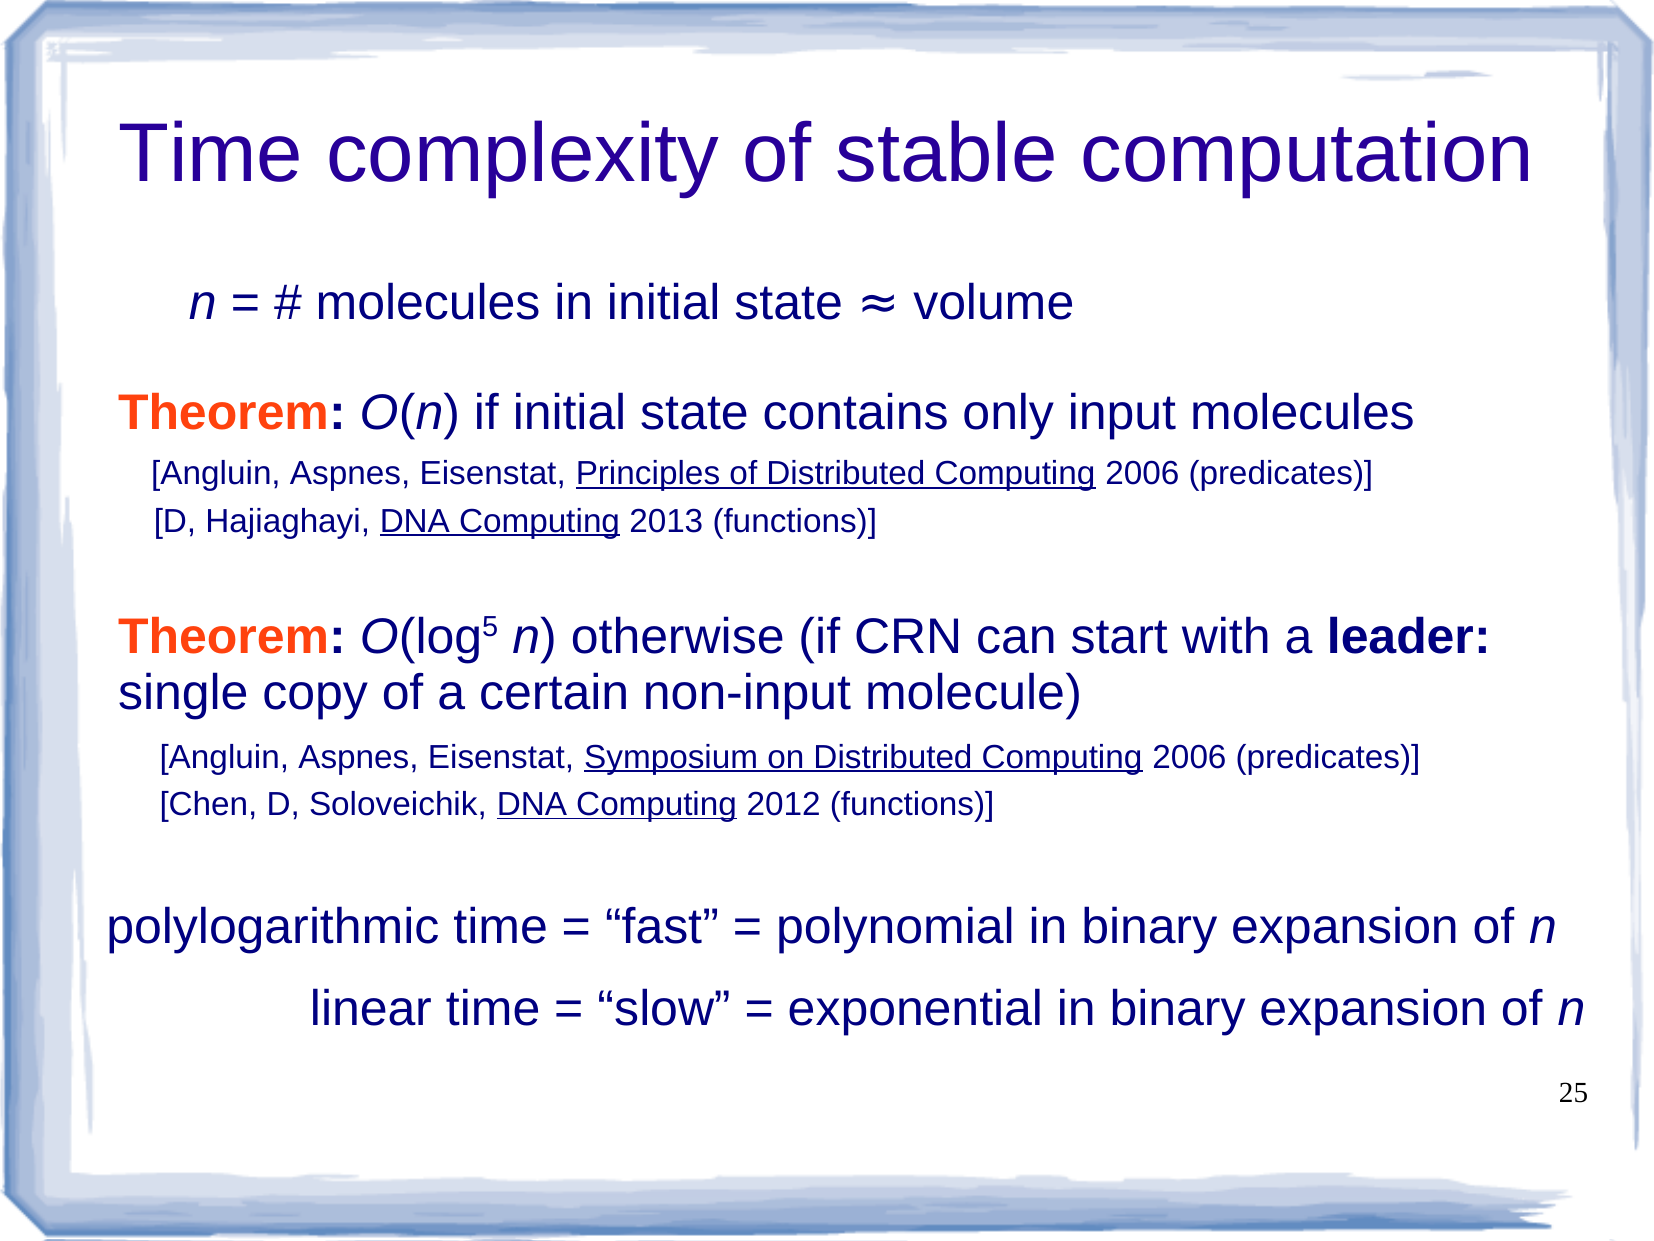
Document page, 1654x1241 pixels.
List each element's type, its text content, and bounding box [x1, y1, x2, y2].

list polylogarithmic time = “fast” = polynomial in binary expansion of n [105, 897, 1558, 955]
list n = # molecules in initial state ≈ volume [118, 265, 1571, 333]
text_box [Angluin, Aspnes, Eisenstat, Symposium on Distributed Computing 2006 (predicates)] [159, 738, 1639, 781]
title Time complexity of stable computation [82, 49, 1571, 257]
picture [0, 0, 1654, 1241]
list Theorem: O(log5 n) otherwise (if CRN can start with a leader: single copy of a certain non-input molecule) [118, 608, 1608, 720]
text_box [Chen, D, Soloveichik, DNA Computing 2012 (functions)] [159, 785, 1453, 828]
text_box [D, Hajiaghayi, DNA Computing 2013 (functions)] [153, 502, 1448, 545]
text_box linear time = “slow” = exponential in binary expansion of n [302, 980, 1593, 1037]
text_box [Angluin, Aspnes, Eisenstat, Principles of Distributed Computing 2006 (predicates)] [151, 454, 1592, 497]
list Theorem: O(n) if initial state contains only input molecules [118, 383, 1571, 447]
